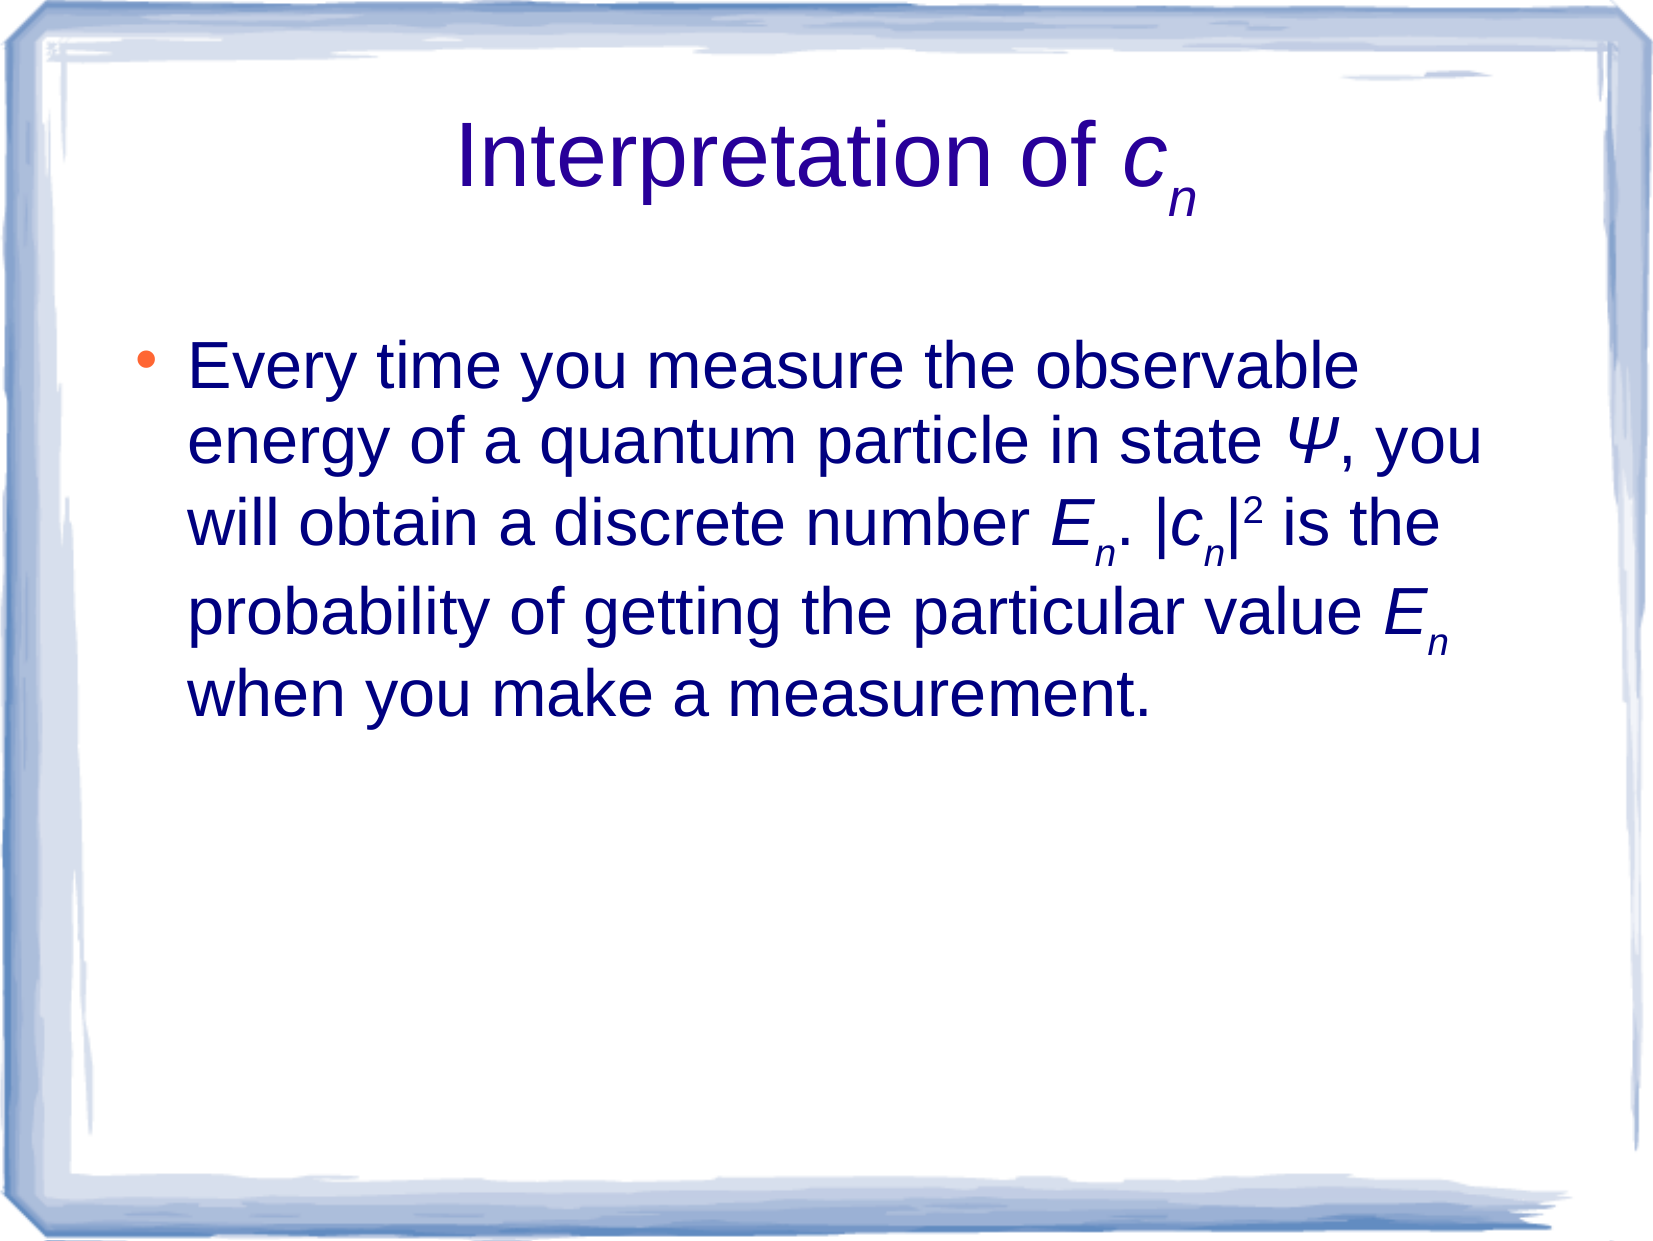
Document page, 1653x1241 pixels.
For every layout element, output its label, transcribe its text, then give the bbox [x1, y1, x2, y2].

title Interpretation of cn [82, 49, 1571, 257]
picture [0, 0, 1653, 1241]
list Every time you measure the observable energy of a quantum particle in state Ψ, you will obtain a discrete number En. |cn|2 is the probability of getting the particular value En when you make a measurement. [117, 324, 1571, 1144]
